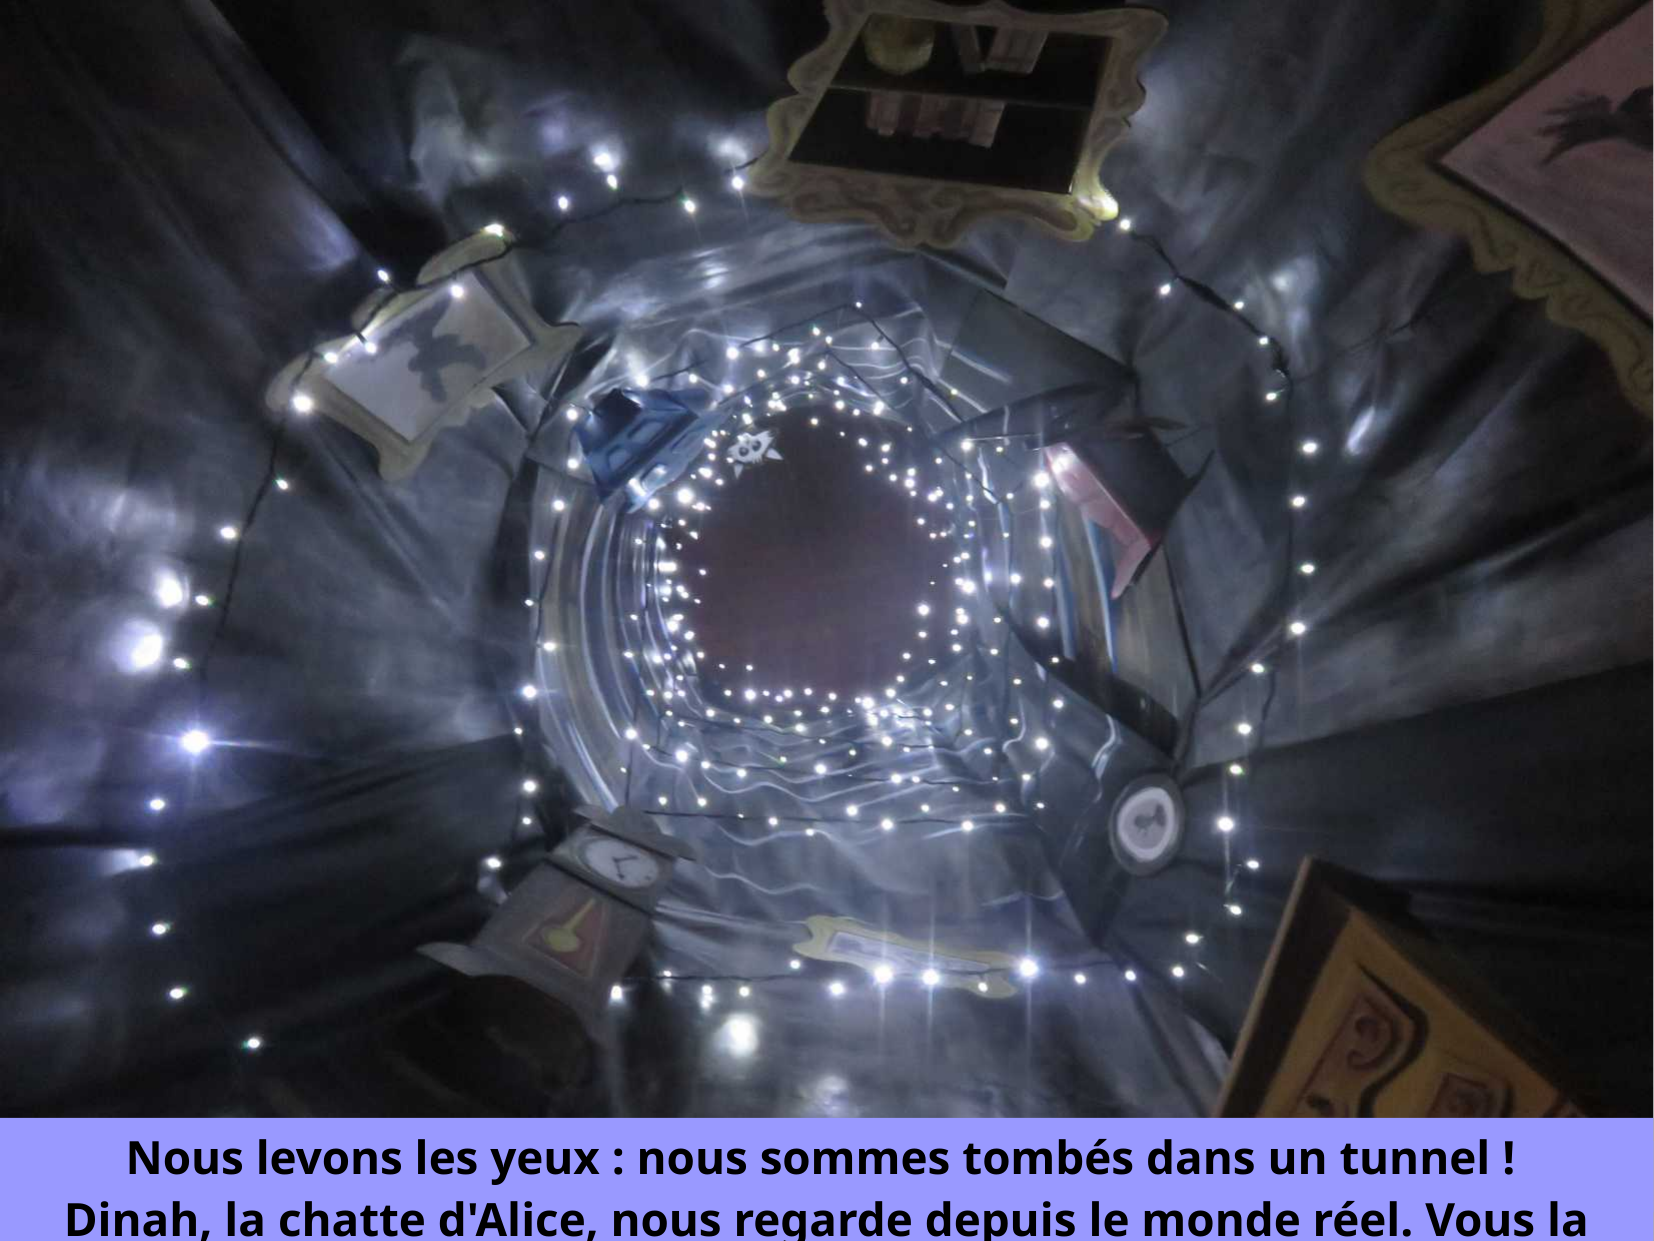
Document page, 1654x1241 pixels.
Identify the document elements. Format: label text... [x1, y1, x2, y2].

text_box Nous levons les yeux : nous sommes tombés dans un tunnel ! Dinah, la chatte d'Alice, nous regarde depuis le monde réel. Vous la voyez ? [0, 1117, 1654, 1241]
picture [0, 0, 1654, 1117]
